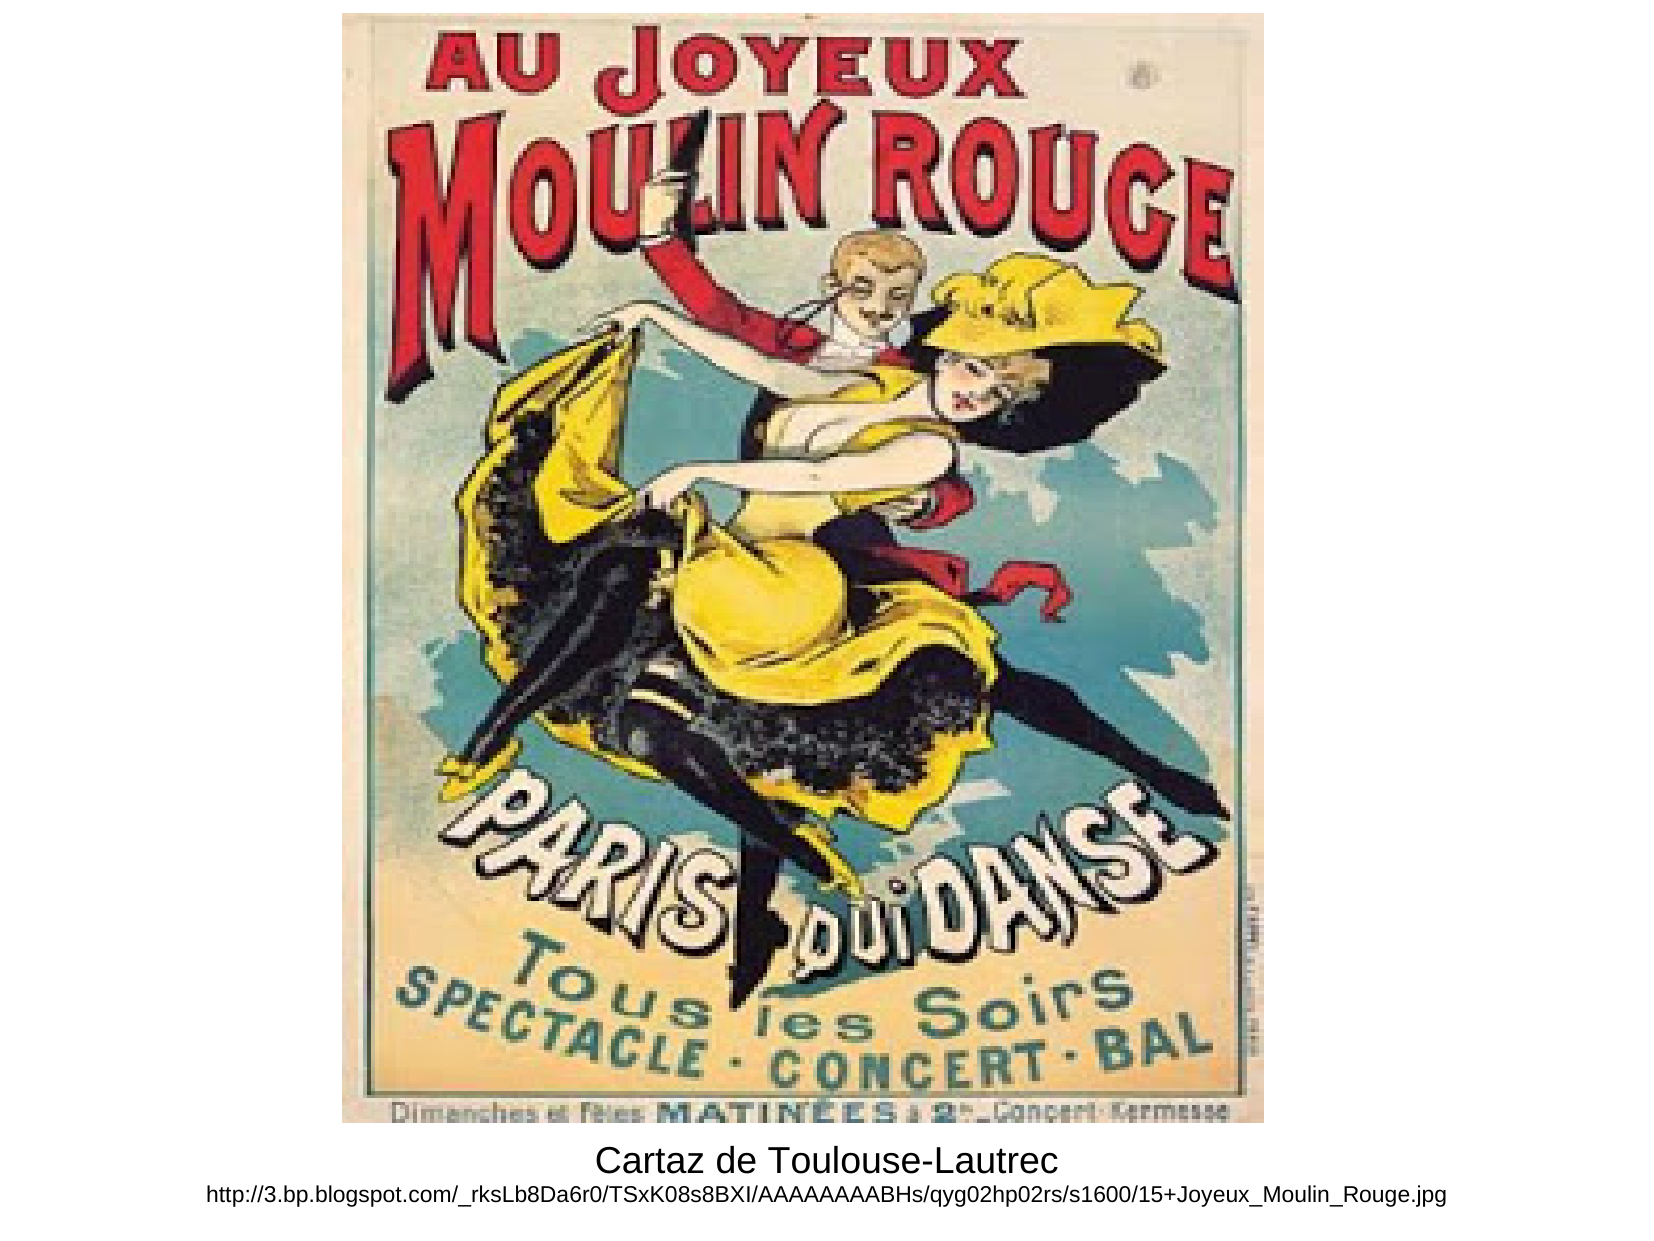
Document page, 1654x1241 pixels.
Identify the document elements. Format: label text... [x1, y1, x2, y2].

text_box Cartaz de Toulouse-Lautrec http://3.bp.blogspot.com/_rksLb8Da6r0/TSxK08s8BXI/AAAAAAAABHs/qyg02hp02rs/s1600/15+Joyeux_Moulin_Rouge.jpg [59, 1130, 1595, 1229]
picture [342, 13, 1264, 1123]
